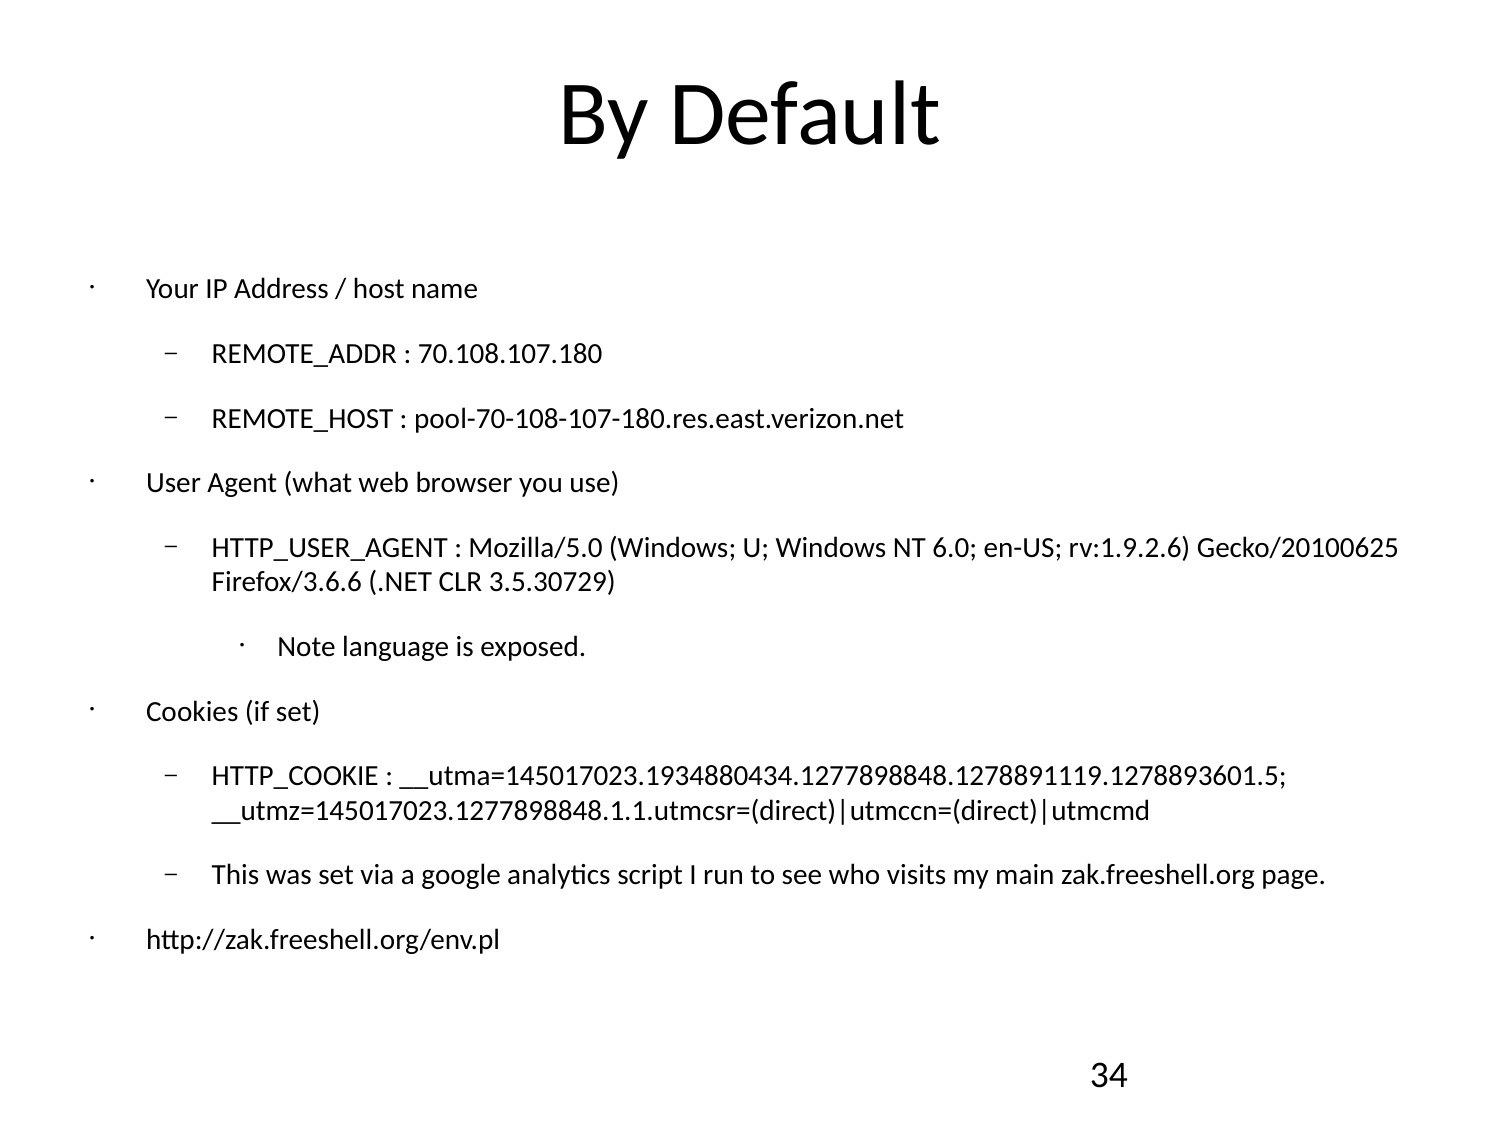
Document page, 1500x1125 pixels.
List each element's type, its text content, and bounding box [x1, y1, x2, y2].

list Your IP Address / host name REMOTE_ADDR : 70.108.107.180 REMOTE_HOST : pool-70-108-107-180.res.east.verizon.net User Agent (what web browser you use) HTTP_USER_AGENT : Mozilla/5.0 (Windows; U; Windows NT 6.0; en-US; rv:1.9.2.6) Gecko/20100625 Firefox/3.6.6 (.NET CLR 3.5.30729) Note language is exposed. Cookies (if set) HTTP_COOKIE : __utma=145017023.1934880434.1277898848.1278891119.1278893601.5; __utmz=145017023.1277898848.1.1.utmcsr=(direct)|utmccn=(direct)|utmcmd This was set via a google analytics script I run to see who visits my main zak.freeshell.org page. http://zak.freeshell.org/env.pl [75, 262, 1425, 1005]
slide_number <number> [1074, 1042, 1425, 1103]
title By Default [75, 45, 1425, 233]
